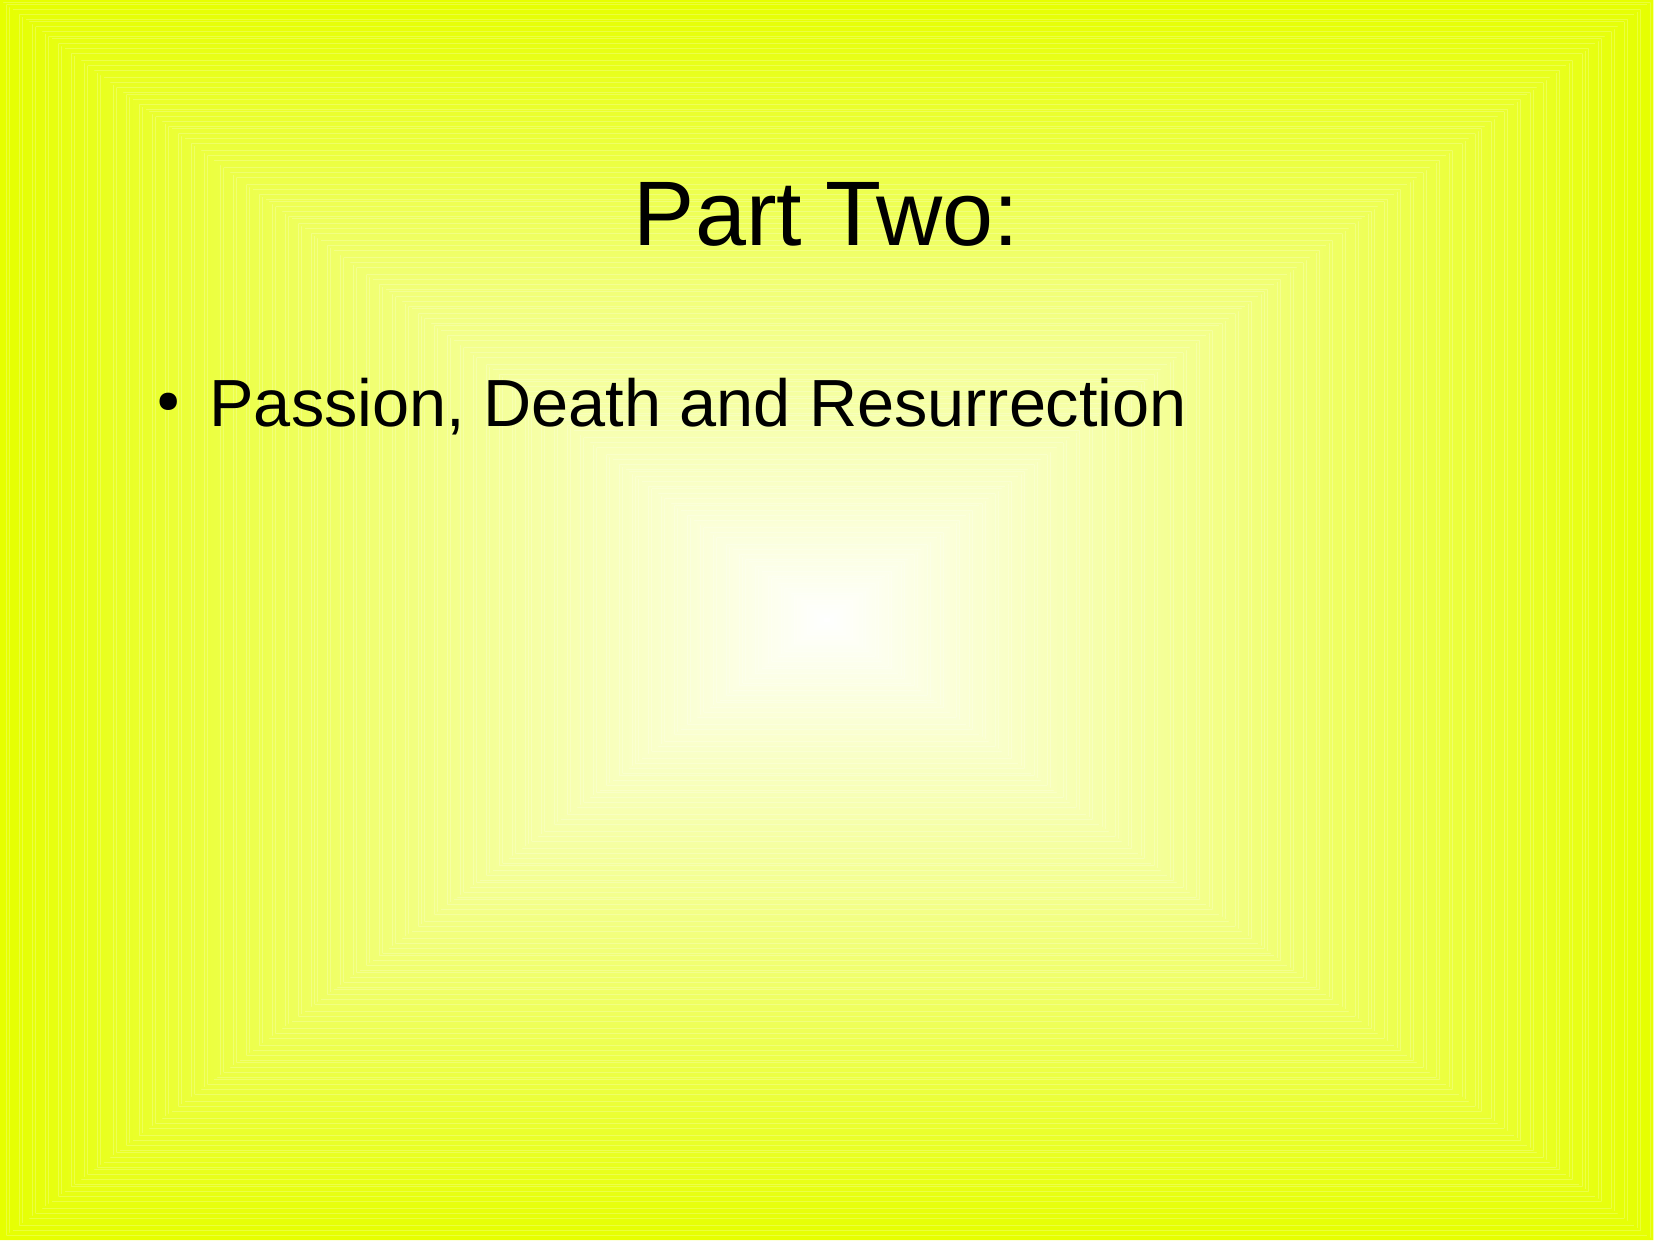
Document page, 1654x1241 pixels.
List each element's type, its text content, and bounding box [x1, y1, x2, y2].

list Passion, Death and Resurrection [124, 358, 1530, 1103]
title Part Two: [124, 110, 1530, 317]
